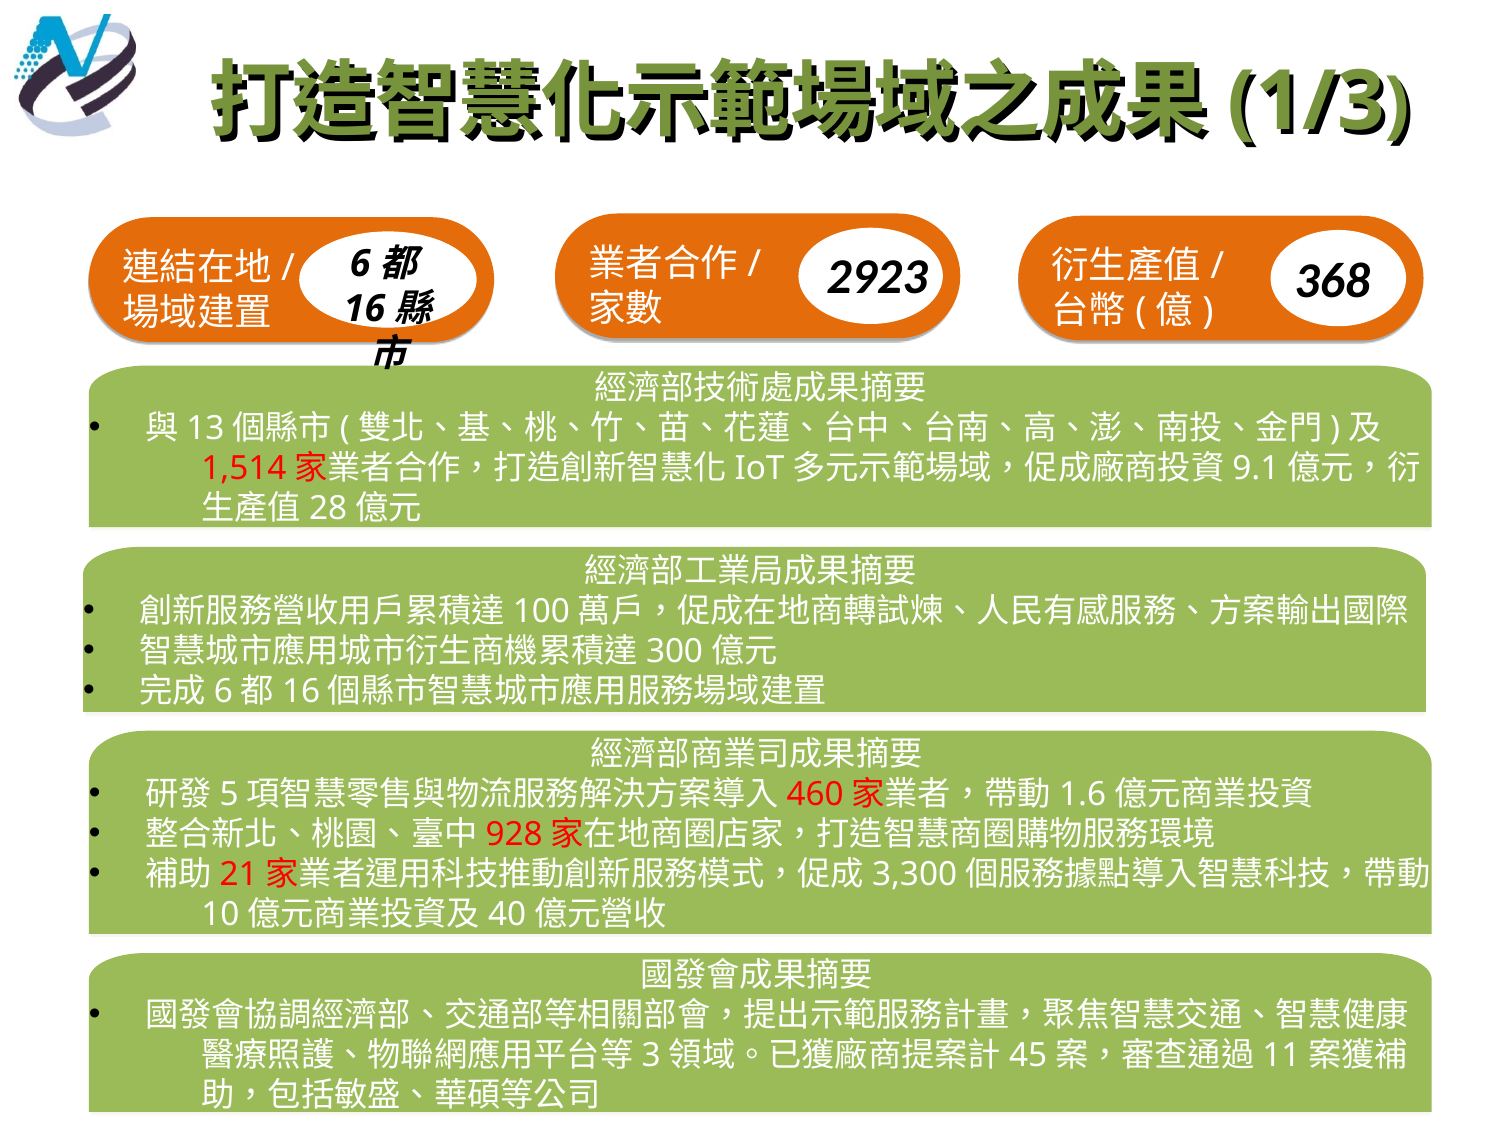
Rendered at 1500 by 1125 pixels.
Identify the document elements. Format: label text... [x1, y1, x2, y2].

text_box [1270, 254, 1279, 302]
text_box 經濟部技術處成果摘要 與13個縣市(雙北、基、桃、竹、苗、花蓮、台中、台南、高、澎、南投、金門)及1,514家業者合作，打造創新智慧化IoT多元示範場域，促成廠商投資9.1億元，衍生產值28億元 [88, 365, 1432, 528]
text_box 打造智慧化示範場域之成果(1/3) [59, 0, 1500, 194]
text_box 經濟部工業局成果摘要 創新服務營收用戶累積達100萬戶，促成在地商轉試煉、人民有感服務、方案輸出國際 智慧城市應用城市衍生商機累積達300億元 完成6都16個縣市智慧城市應用服務場域建置 [83, 546, 1426, 712]
text_box 18 [1147, 1065, 1498, 1125]
text_box [299, 251, 316, 308]
text_box [1296, 316, 1381, 327]
text_box [1398, 255, 1407, 301]
text_box [832, 227, 909, 235]
text_box 連結在地/ 場域建置 [398, 338, 454, 342]
text_box 國發會成果摘要 國發會協調經濟部、交通部等相關部會，提出示範服務計畫，聚焦智慧交通、智慧健康醫療照護、物聯網應用平台等3領域。已獲廠商提案計45案，審查通過11案獲補助，包括敏盛、華碩等公司 [88, 953, 1432, 1112]
text_box [460, 251, 477, 308]
text_box [823, 312, 919, 324]
text_box [1298, 229, 1378, 239]
text_box 2923 [798, 235, 956, 312]
text_box 衍生產值/ 台幣(億) [1018, 215, 1424, 341]
text_box 業者合作/ 家數 [555, 213, 949, 339]
text_box 業者合作/ 家數 [956, 253, 961, 299]
text_box 經濟部商業司成果摘要 研發5項智慧零售與物流服務解決方案導入460家業者，帶動1.6億元商業投資 整合新北、桃園、臺中928家在地商圈店家，打造智慧商圈購物服務環境 補助21家業者運用科技推動創新服務模式，促成3,300個服務據點導入智慧科技，帶動10億元商業投資及40億元營收 [88, 730, 1432, 934]
text_box 連結在地/ 場域建置 [88, 217, 495, 342]
text_box 368 [1279, 239, 1398, 316]
text_box 6都16縣市 [316, 231, 460, 338]
